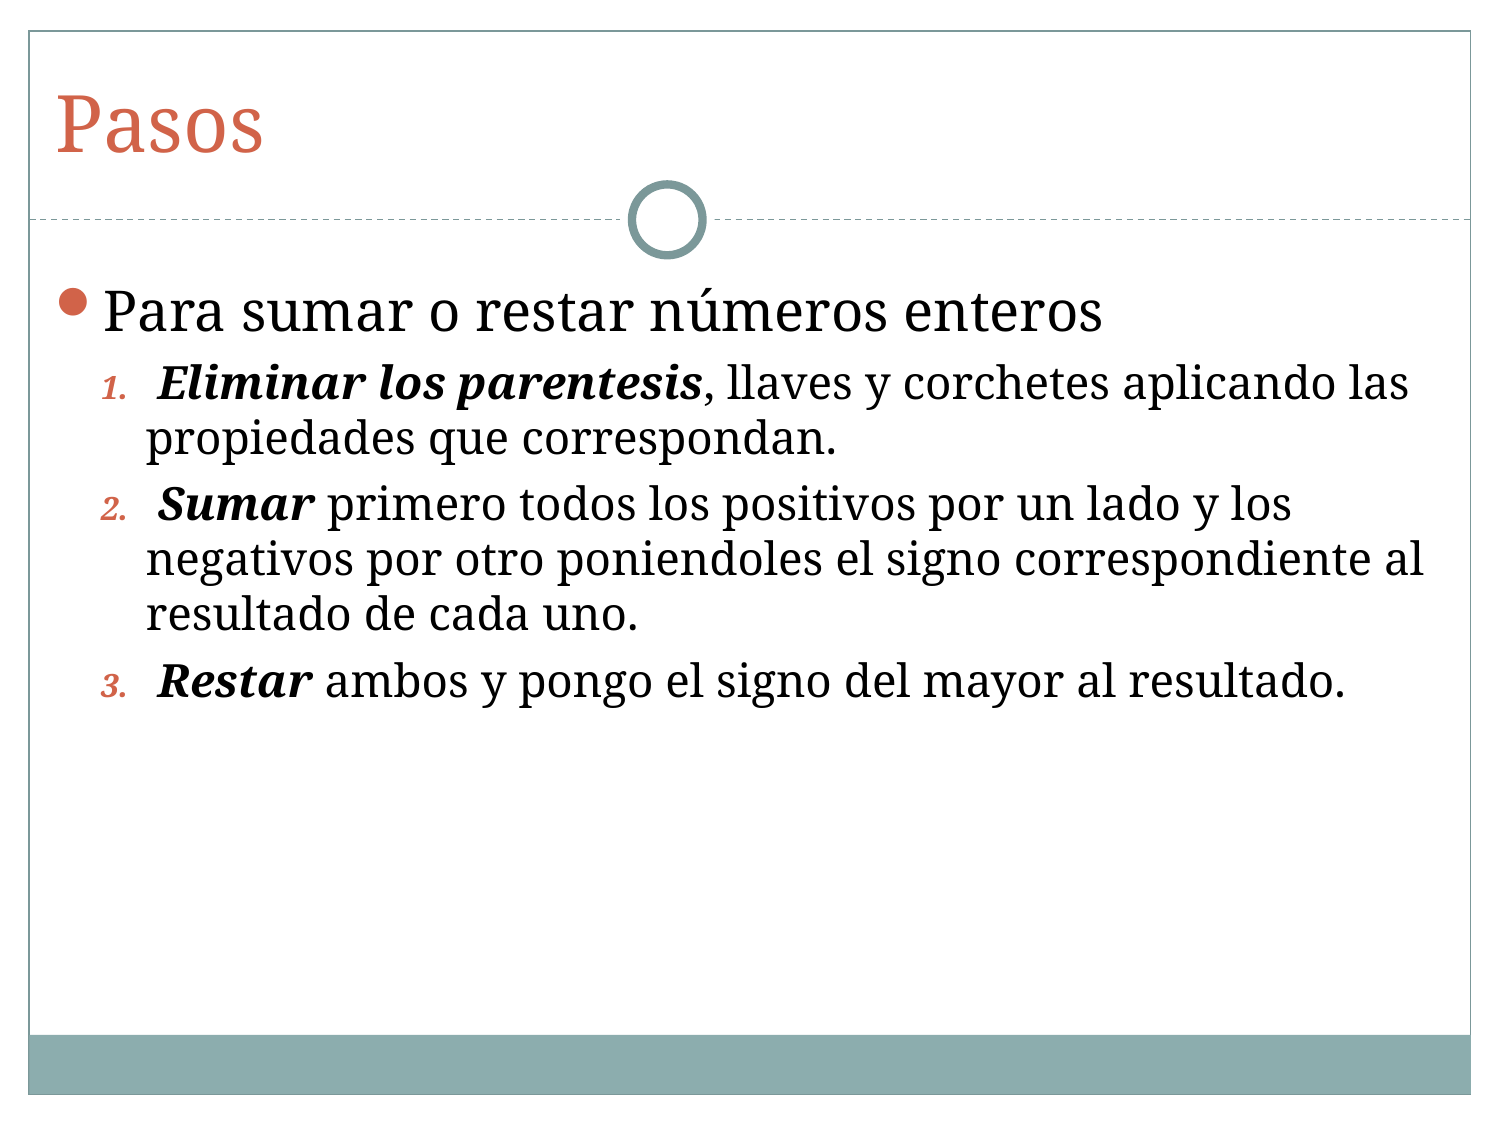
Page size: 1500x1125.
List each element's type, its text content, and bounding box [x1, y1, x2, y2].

list Para sumar o restar números enteros Eliminar los parentesis, llaves y corchetes aplicando las propiedades que correspondan. Sumar primero todos los positivos por un lado y los negativos por otro poniendoles el signo correspondiente al resultado de cada uno. Restar ambos y pongo el signo del mayor al resultado. [41, 267, 1459, 1005]
